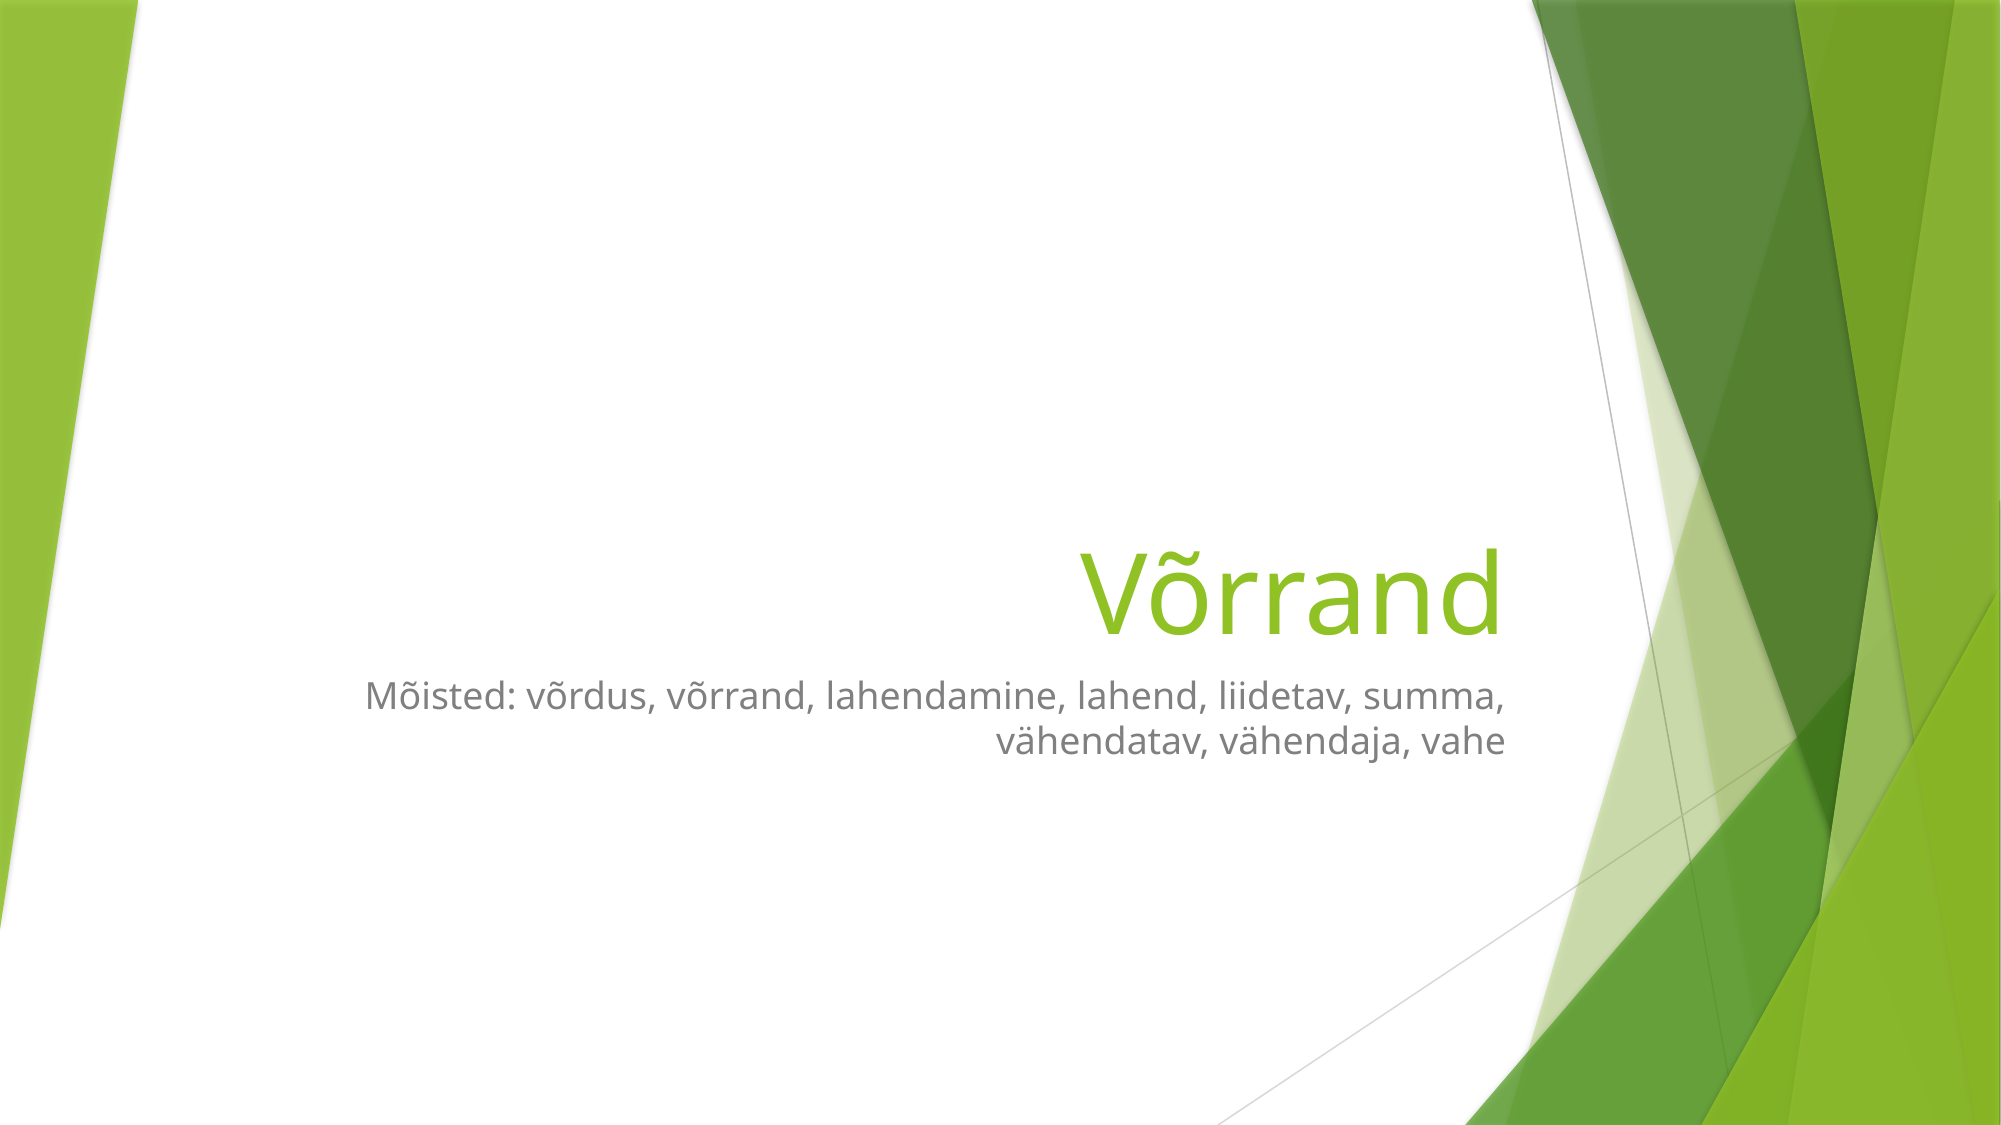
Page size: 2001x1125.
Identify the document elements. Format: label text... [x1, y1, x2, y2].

subtitle Mõisted: võrdus, võrrand, lahendamine, lahend, liidetav, summa, vähendatav, vähendaja, vahe [247, 664, 1522, 845]
title Võrrand [247, 394, 1522, 664]
